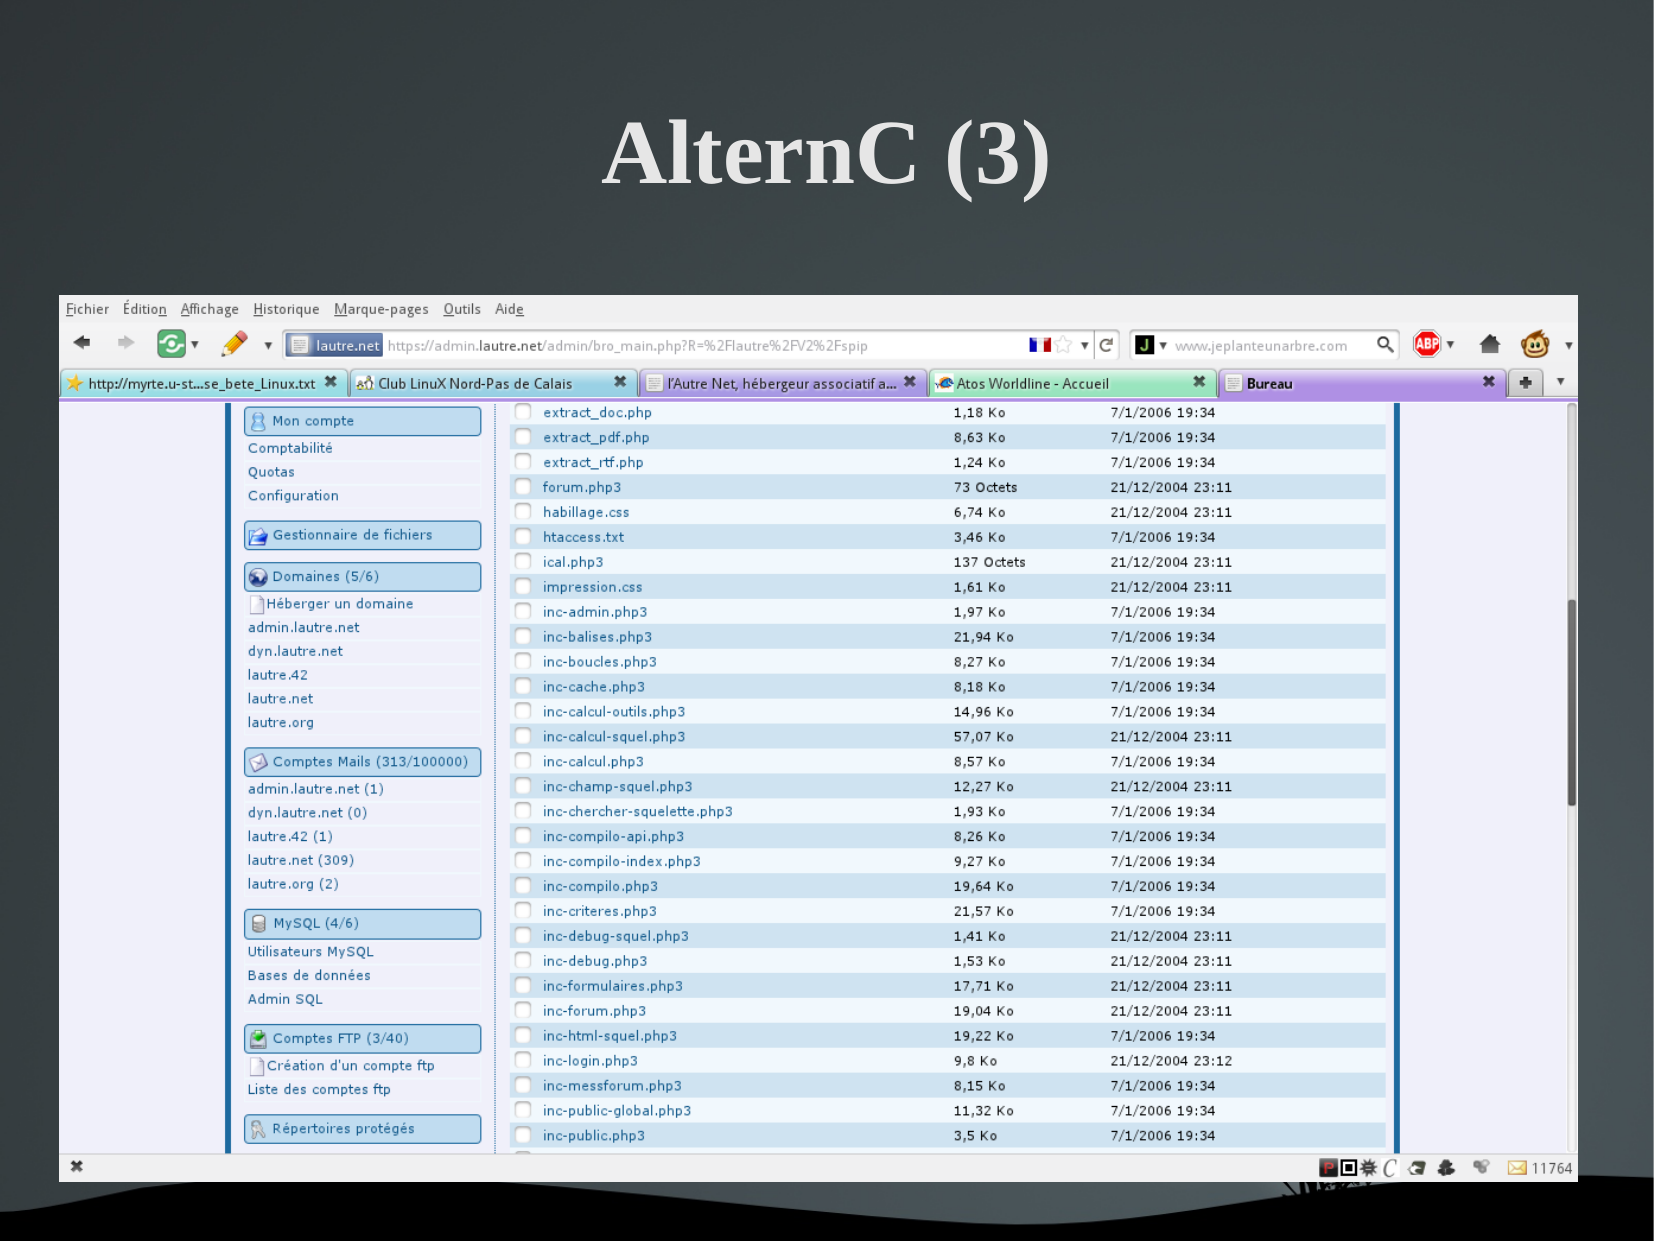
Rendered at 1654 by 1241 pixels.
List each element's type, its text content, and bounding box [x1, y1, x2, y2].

picture [0, 0, 1654, 1241]
title AlternC (3) [82, 49, 1571, 257]
